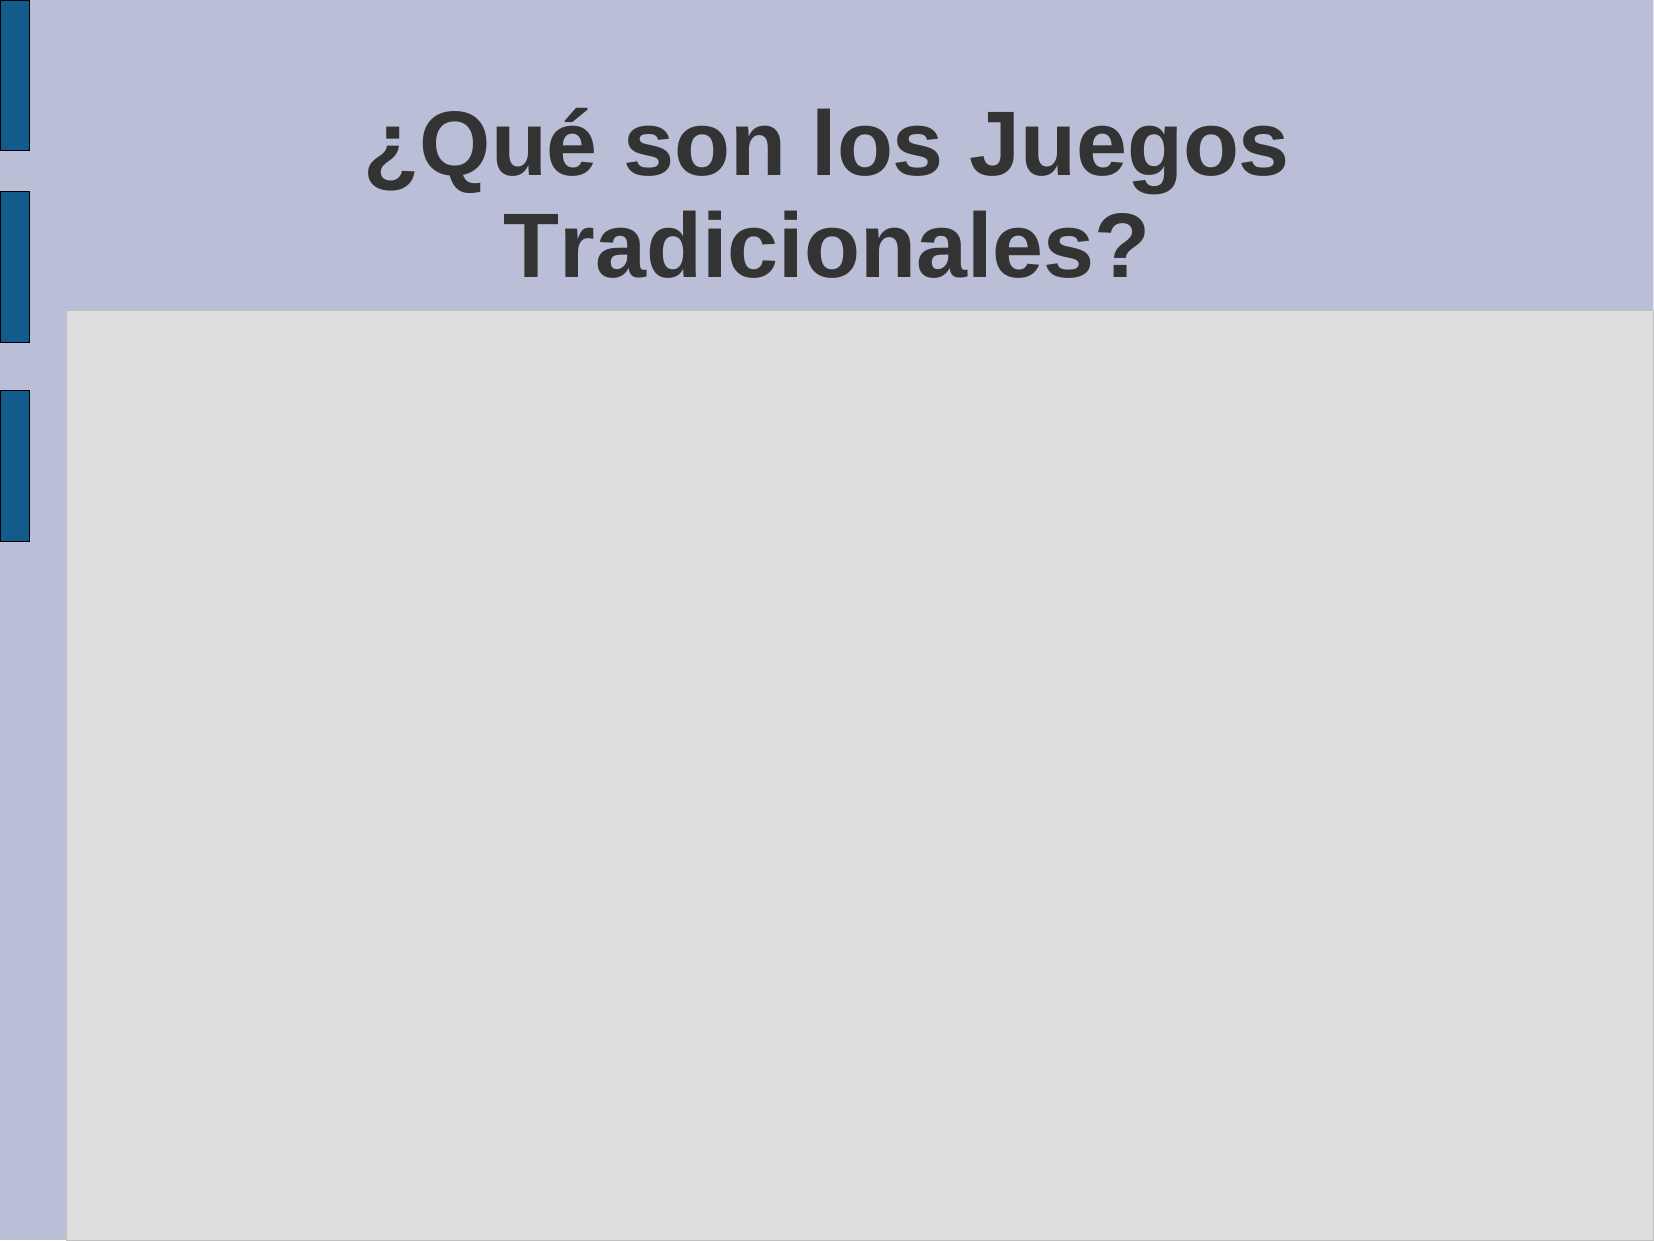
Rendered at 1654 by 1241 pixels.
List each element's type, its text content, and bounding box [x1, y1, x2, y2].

title ¿Qué son los Juegos Tradicionales? [121, 91, 1534, 299]
